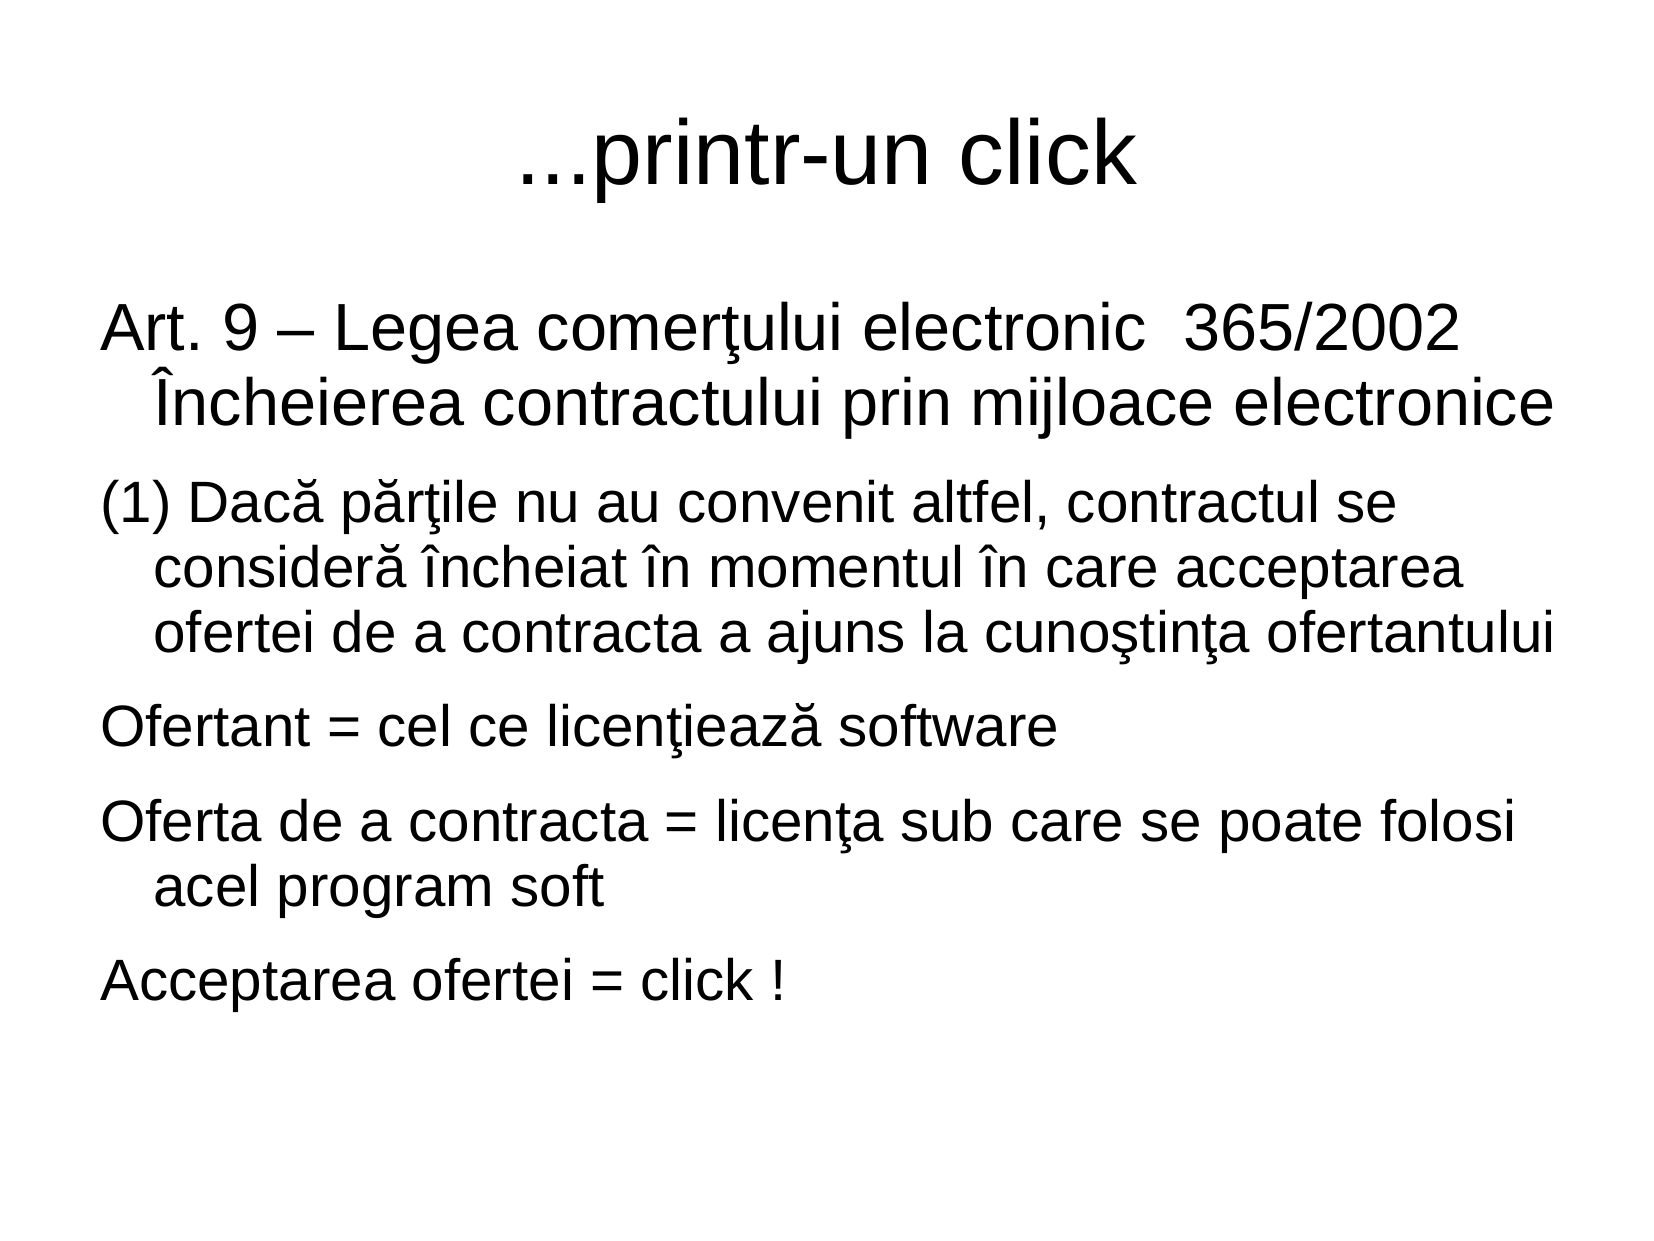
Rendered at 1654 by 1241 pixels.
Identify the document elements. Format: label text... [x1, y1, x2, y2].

title ...printr-un click [82, 49, 1571, 257]
list Art. 9 – Legea comerţului electronic 365/2002 Încheierea contractului prin mijloace electronice (1) Dacă părţile nu au convenit altfel, contractul se consideră încheiat în momentul în care acceptarea ofertei de a contracta a ajuns la cunoştinţa ofertantului Ofertant = cel ce licenţiează software Oferta de a contracta = licenţa sub care se poate folosi acel program soft Acceptarea ofertei = click ! [82, 290, 1571, 1109]
